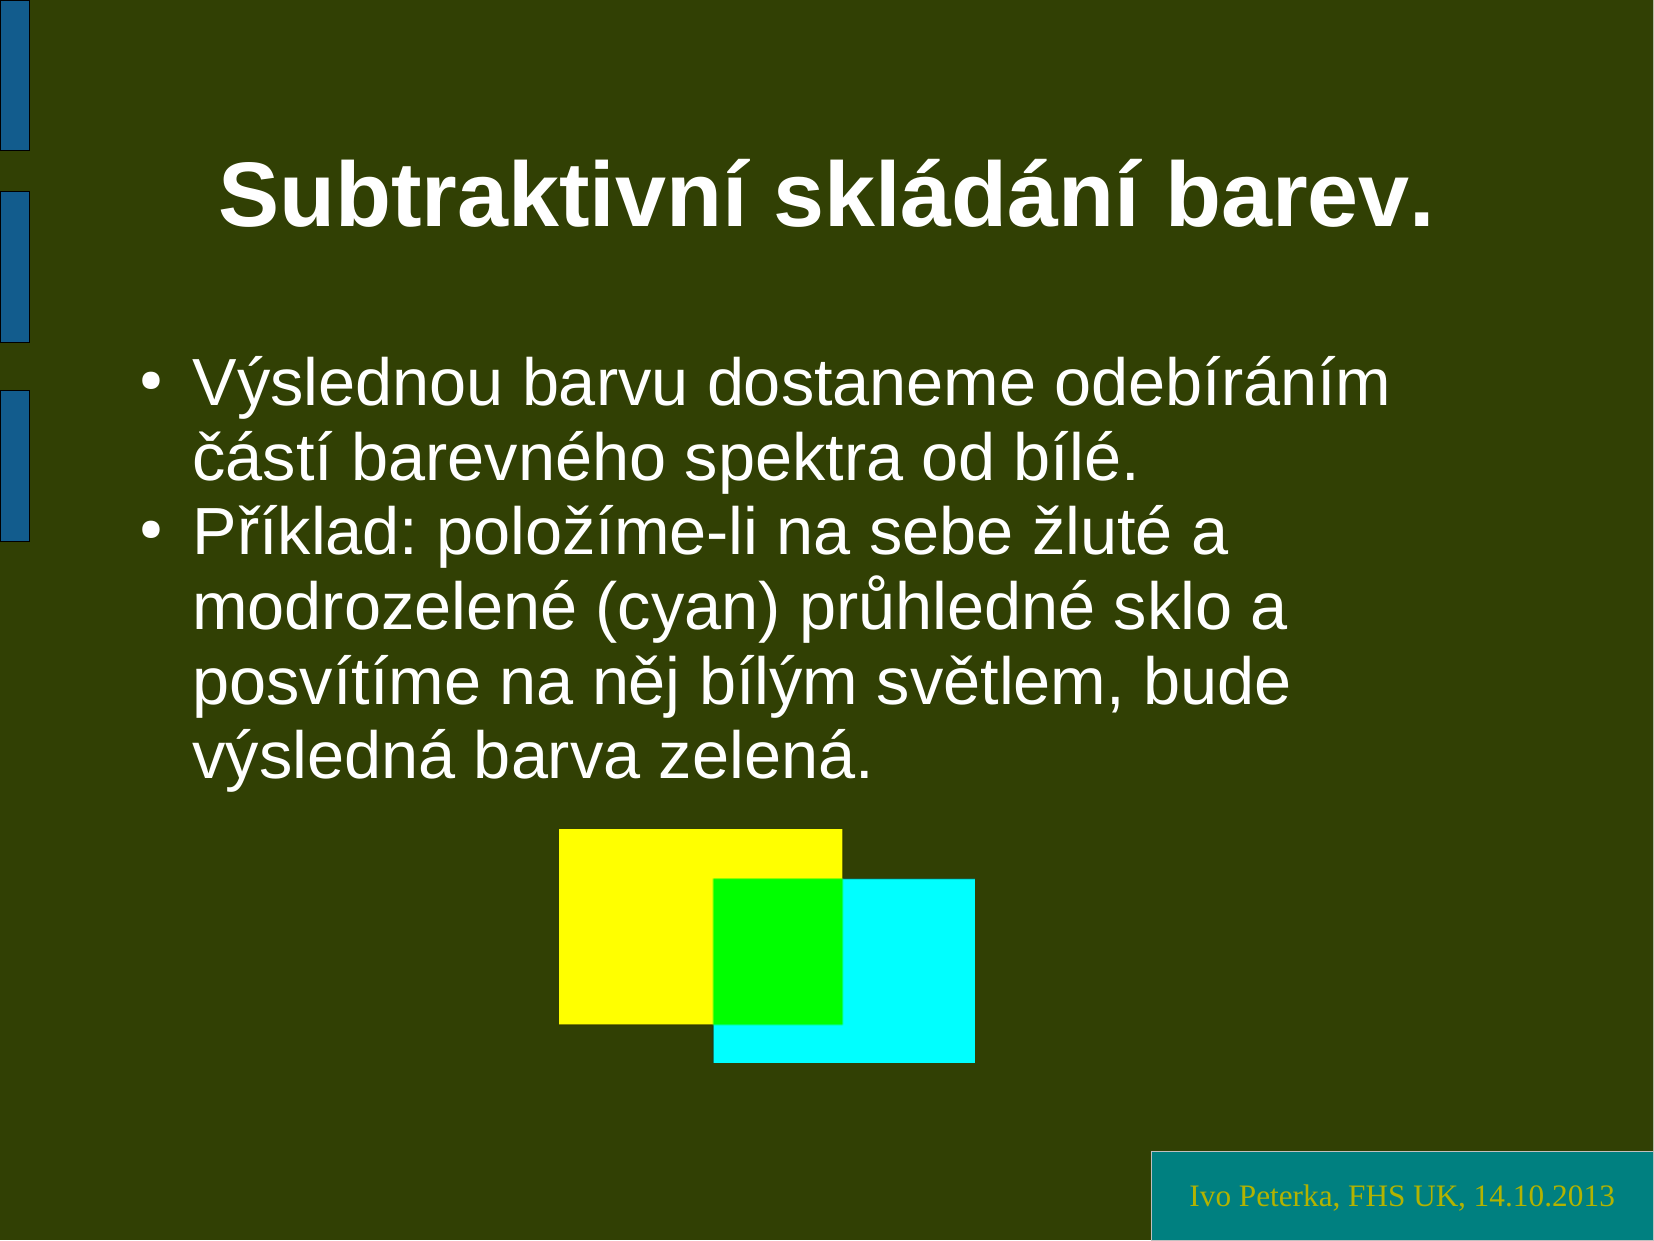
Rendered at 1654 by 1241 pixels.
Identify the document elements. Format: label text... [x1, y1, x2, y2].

title Subtraktivní skládání barev. [121, 98, 1534, 291]
list Výslednou barvu dostaneme odebíráním částí barevného spektra od bílé. Příklad: položíme-li na sebe žluté a modrozelené (cyan) průhledné sklo a posvítíme na něj bílým světlem, bude výsledná barva zelená. [121, 344, 1534, 1112]
picture [559, 829, 975, 1063]
